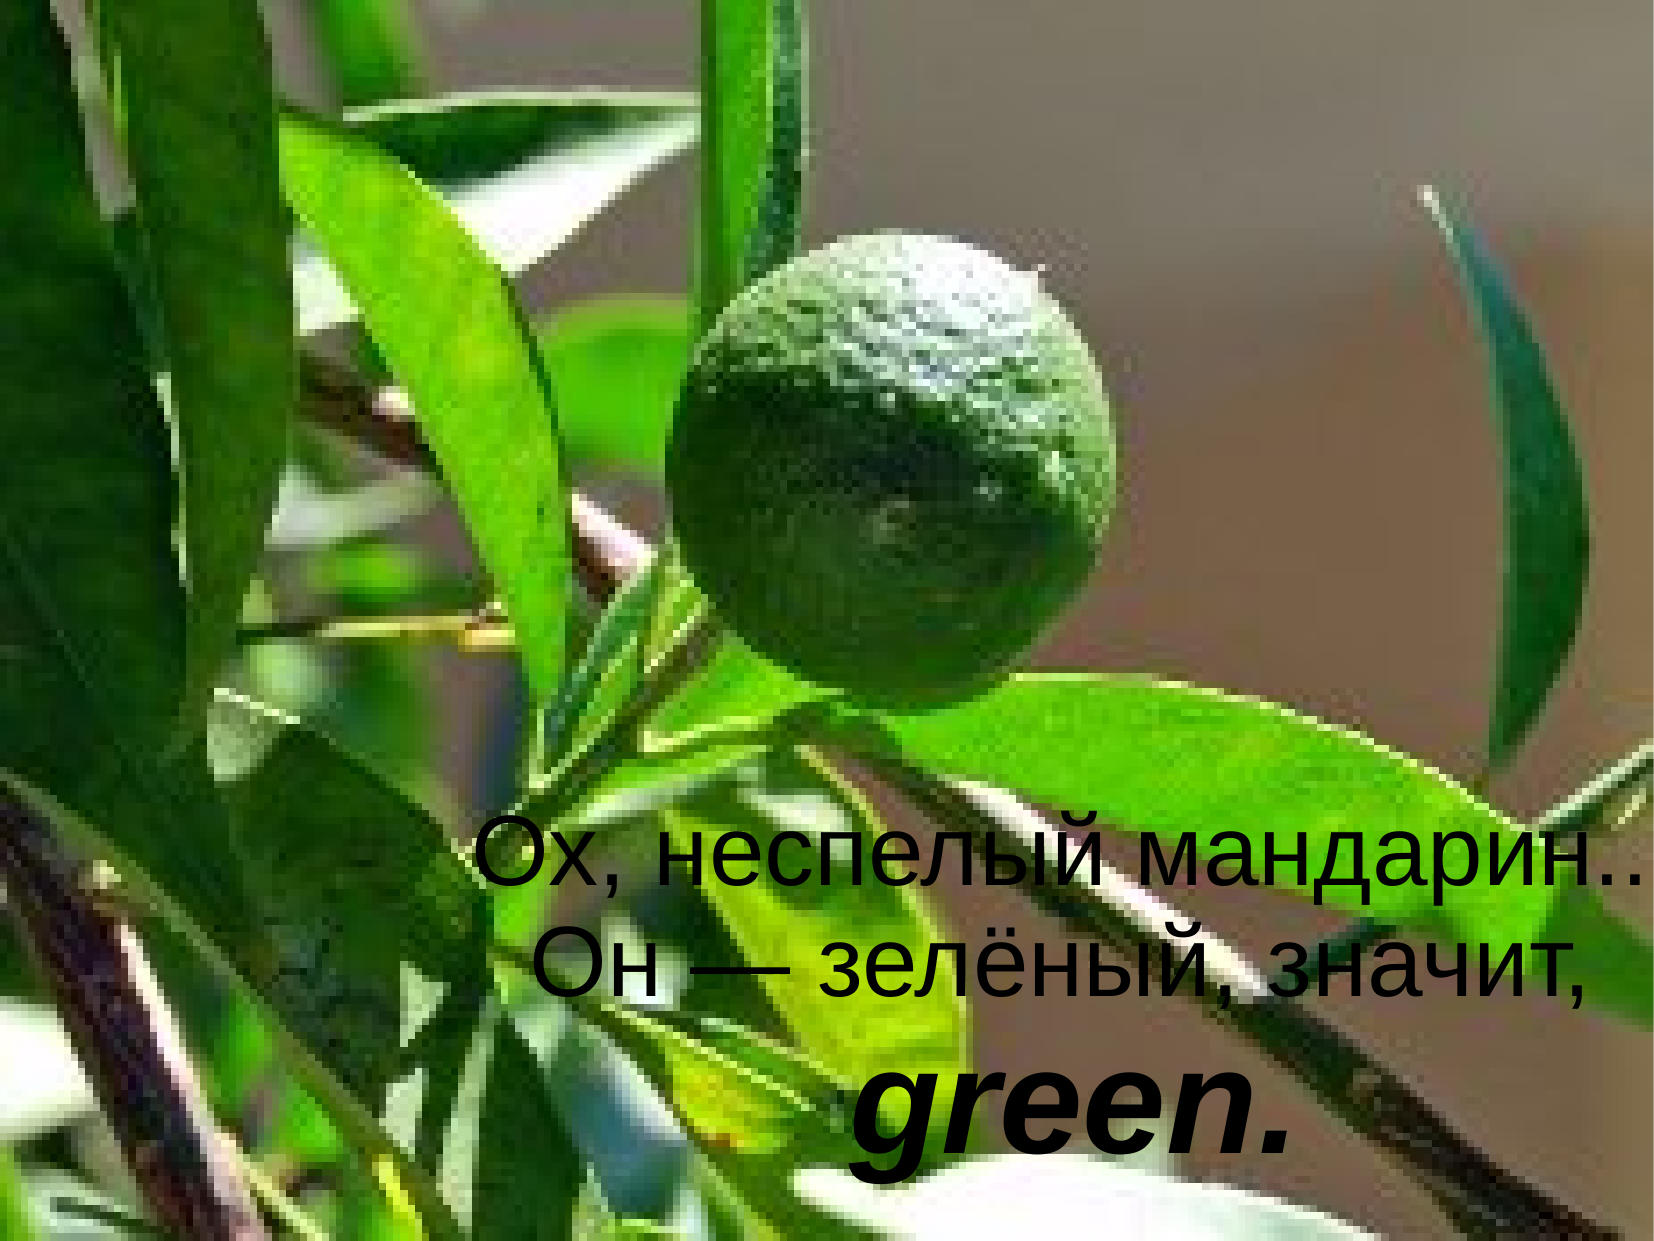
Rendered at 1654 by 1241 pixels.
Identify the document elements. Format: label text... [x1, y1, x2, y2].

subtitle Ох, неспелый мандарин... Он — зелёный, значит, green. [330, 460, 1654, 1241]
picture [0, 0, 1654, 1241]
